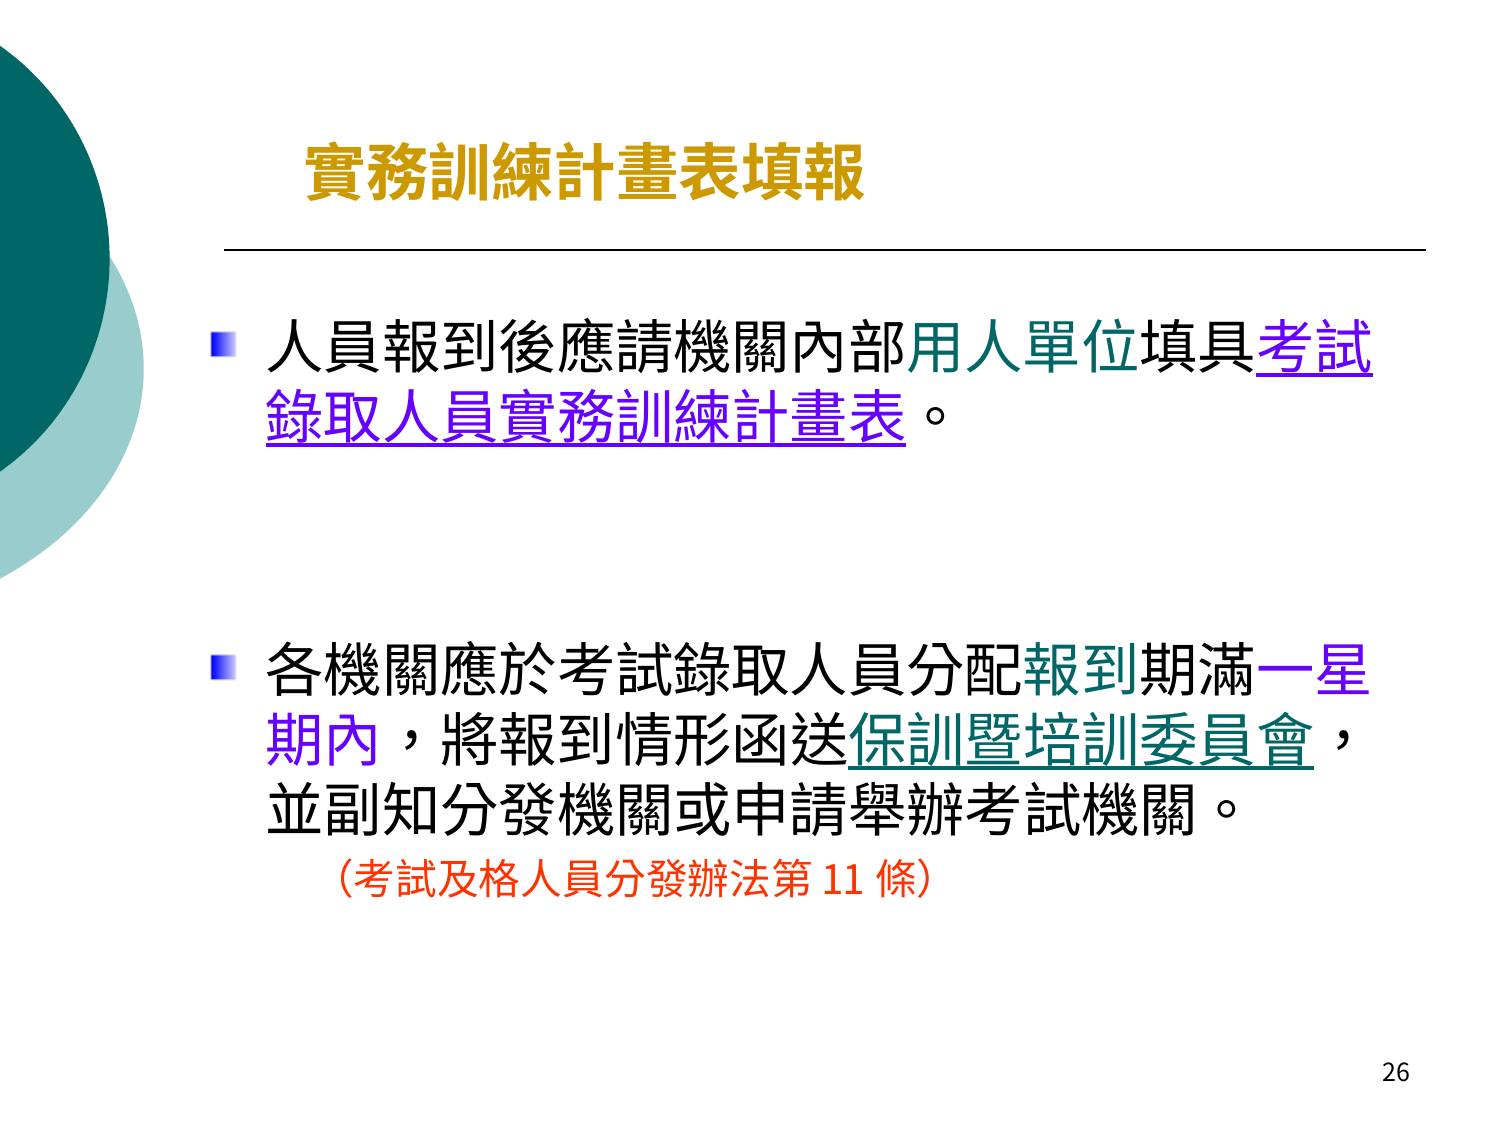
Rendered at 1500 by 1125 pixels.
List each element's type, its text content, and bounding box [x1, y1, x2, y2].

text_box 實務訓練計畫表填報 [289, 125, 916, 216]
list 人員報到後應請機關內部用人單位填具考試錄取人員實務訓練計畫表。 各機關應於考試錄取人員分配報到期滿一星期內，將報到情形函送保訓暨培訓委員會，並副知分發機關或申請舉辦考試機關。 （考試及格人員分發辦法第11條） [194, 302, 1395, 1000]
